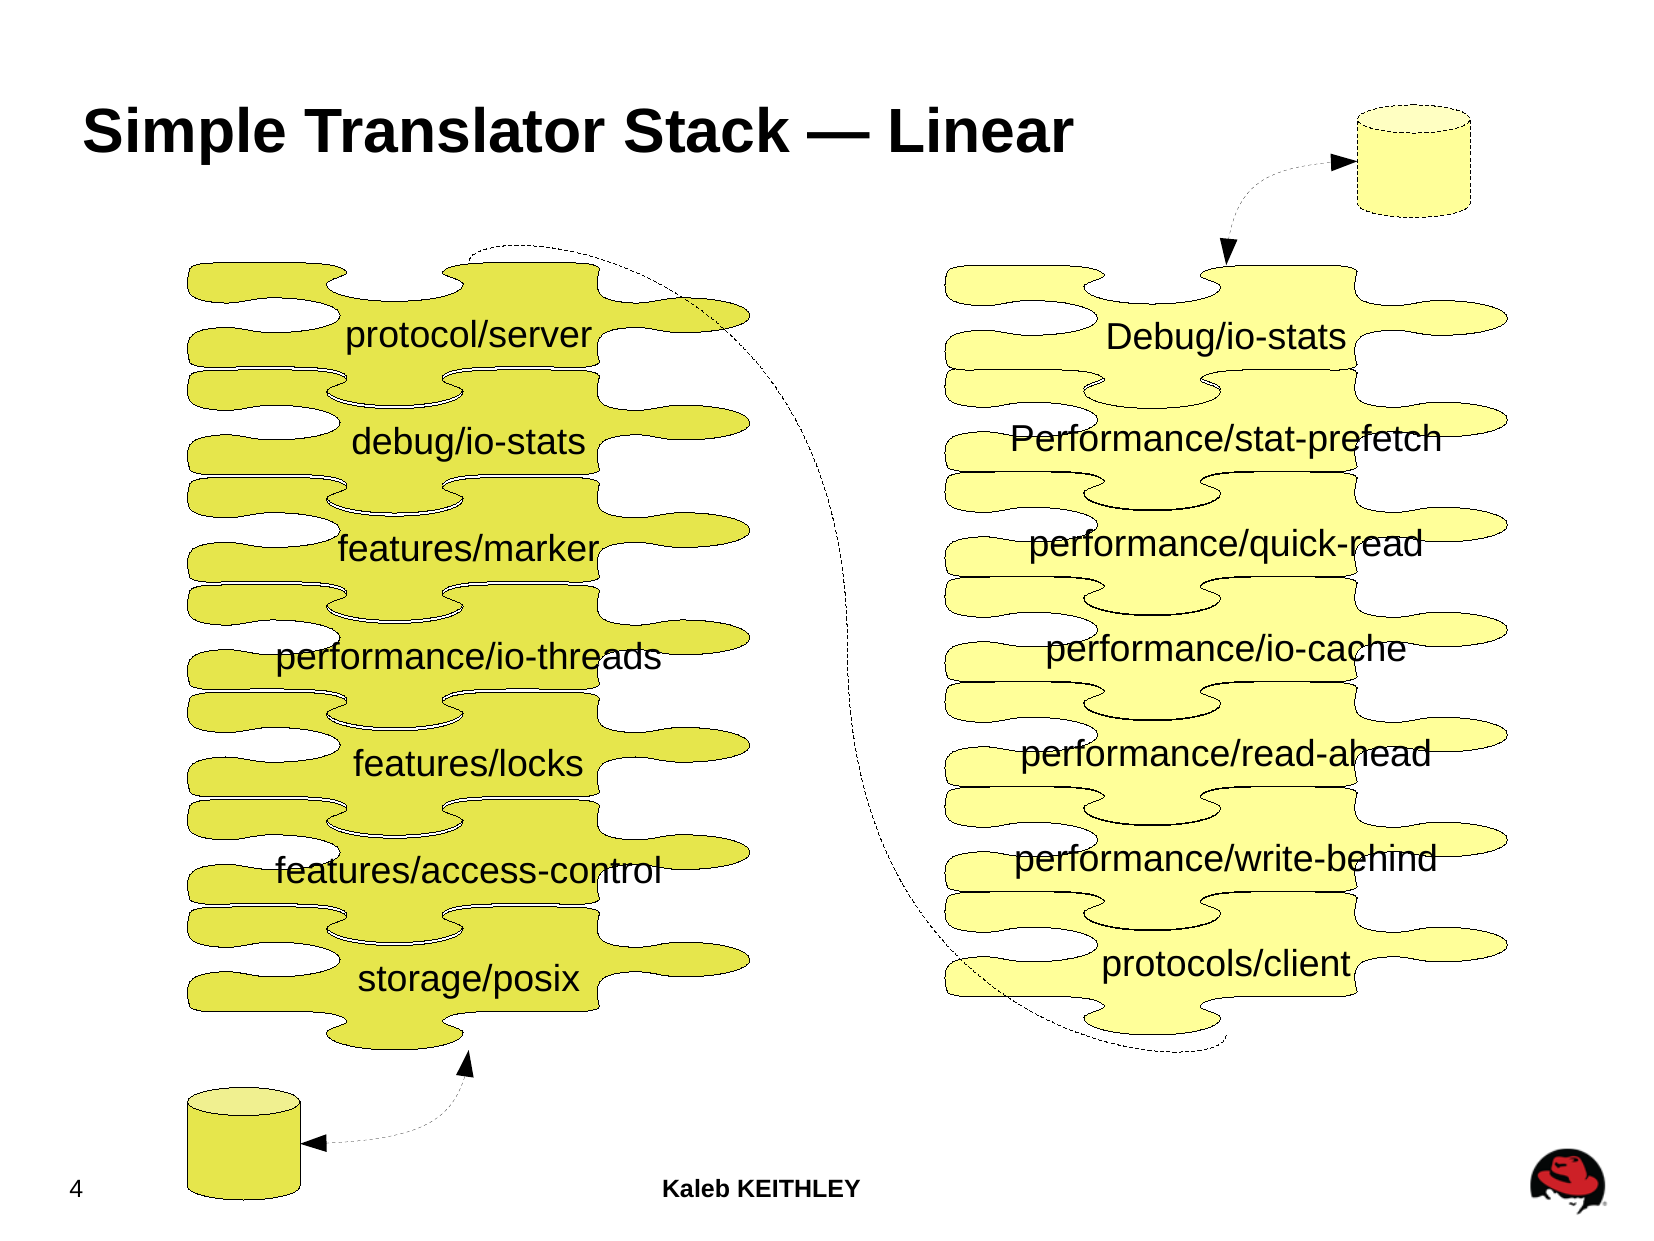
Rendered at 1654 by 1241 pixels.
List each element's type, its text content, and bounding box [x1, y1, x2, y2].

text_box features/marker [187, 477, 750, 621]
text_box performance/quick-read [944, 472, 1508, 615]
text_box performance/write-behind [944, 787, 1508, 930]
text_box performance/io-threads [187, 584, 750, 728]
text_box protocol/server [187, 262, 750, 406]
text_box features/access-control [187, 799, 750, 943]
picture [1529, 1146, 1613, 1224]
text_box performance/read-ahead [944, 682, 1508, 825]
text_box Debug/io-stats [944, 265, 1508, 409]
title Simple Translator Stack — Linear [82, 37, 1571, 226]
text_box Performance/stat-prefetch [944, 369, 1508, 510]
text_box debug/io-stats [187, 369, 750, 514]
text_box storage/posix [187, 906, 750, 1050]
text_box [187, 1102, 301, 1201]
text_box features/locks [187, 692, 750, 836]
text_box protocols/client [944, 892, 1508, 1035]
text_box [1357, 119, 1471, 218]
text_box performance/io-cache [944, 577, 1508, 720]
